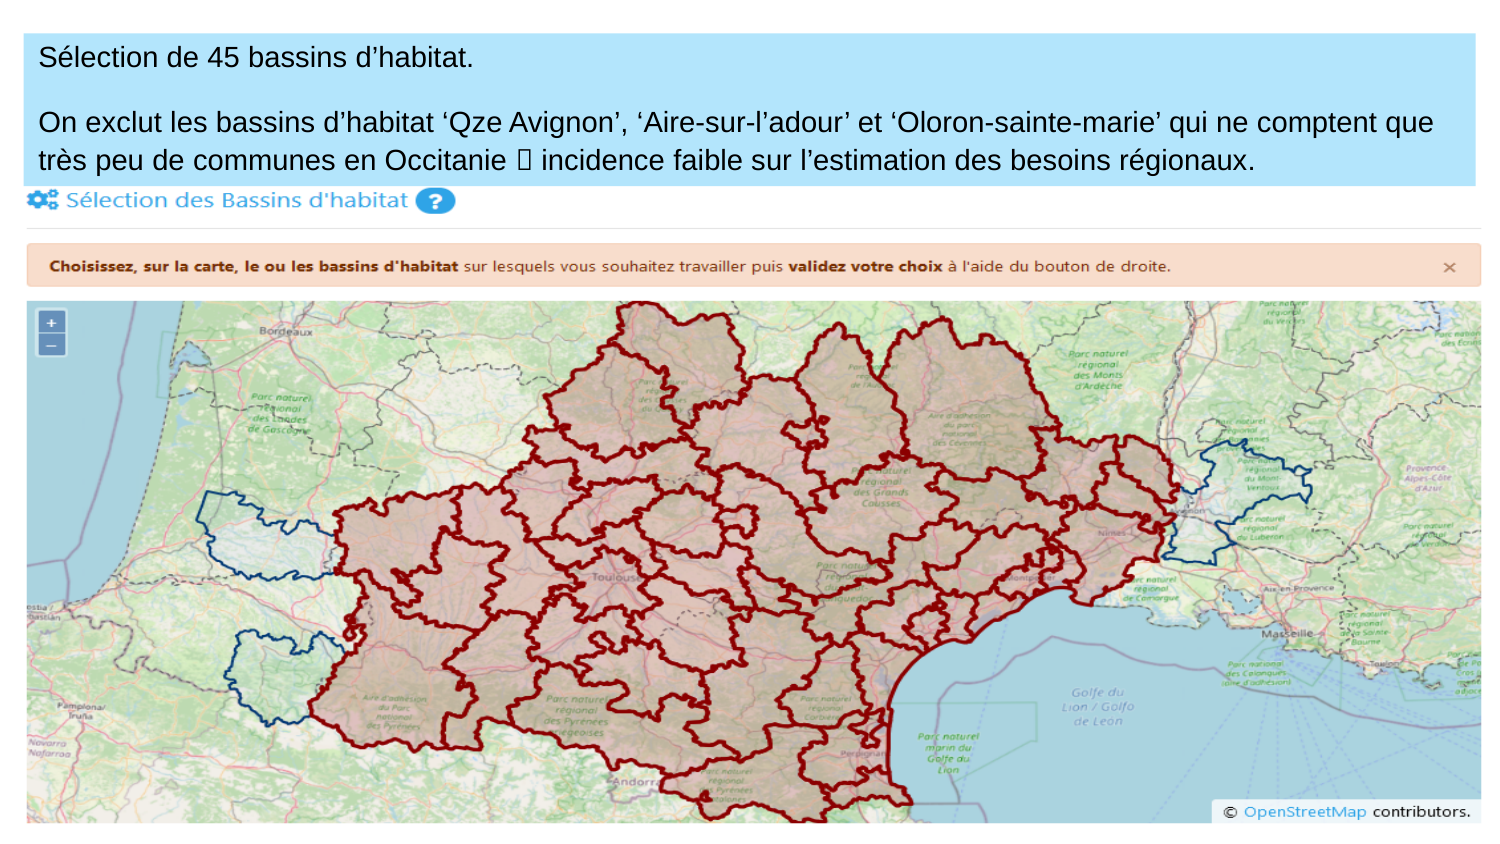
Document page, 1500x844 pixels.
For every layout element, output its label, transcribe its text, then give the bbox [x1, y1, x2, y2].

text_box Sélection de 45 bassins d’habitat. On exclut les bassins d’habitat ‘Qze Avignon’, ‘Aire-sur-l’adour’ et ‘Oloron-sainte-marie’ qui ne comptent que très peu de communes en Occitanie  incidence faible sur l’estimation des besoins régionaux. [23, 33, 1476, 180]
picture [23, 179, 1488, 832]
